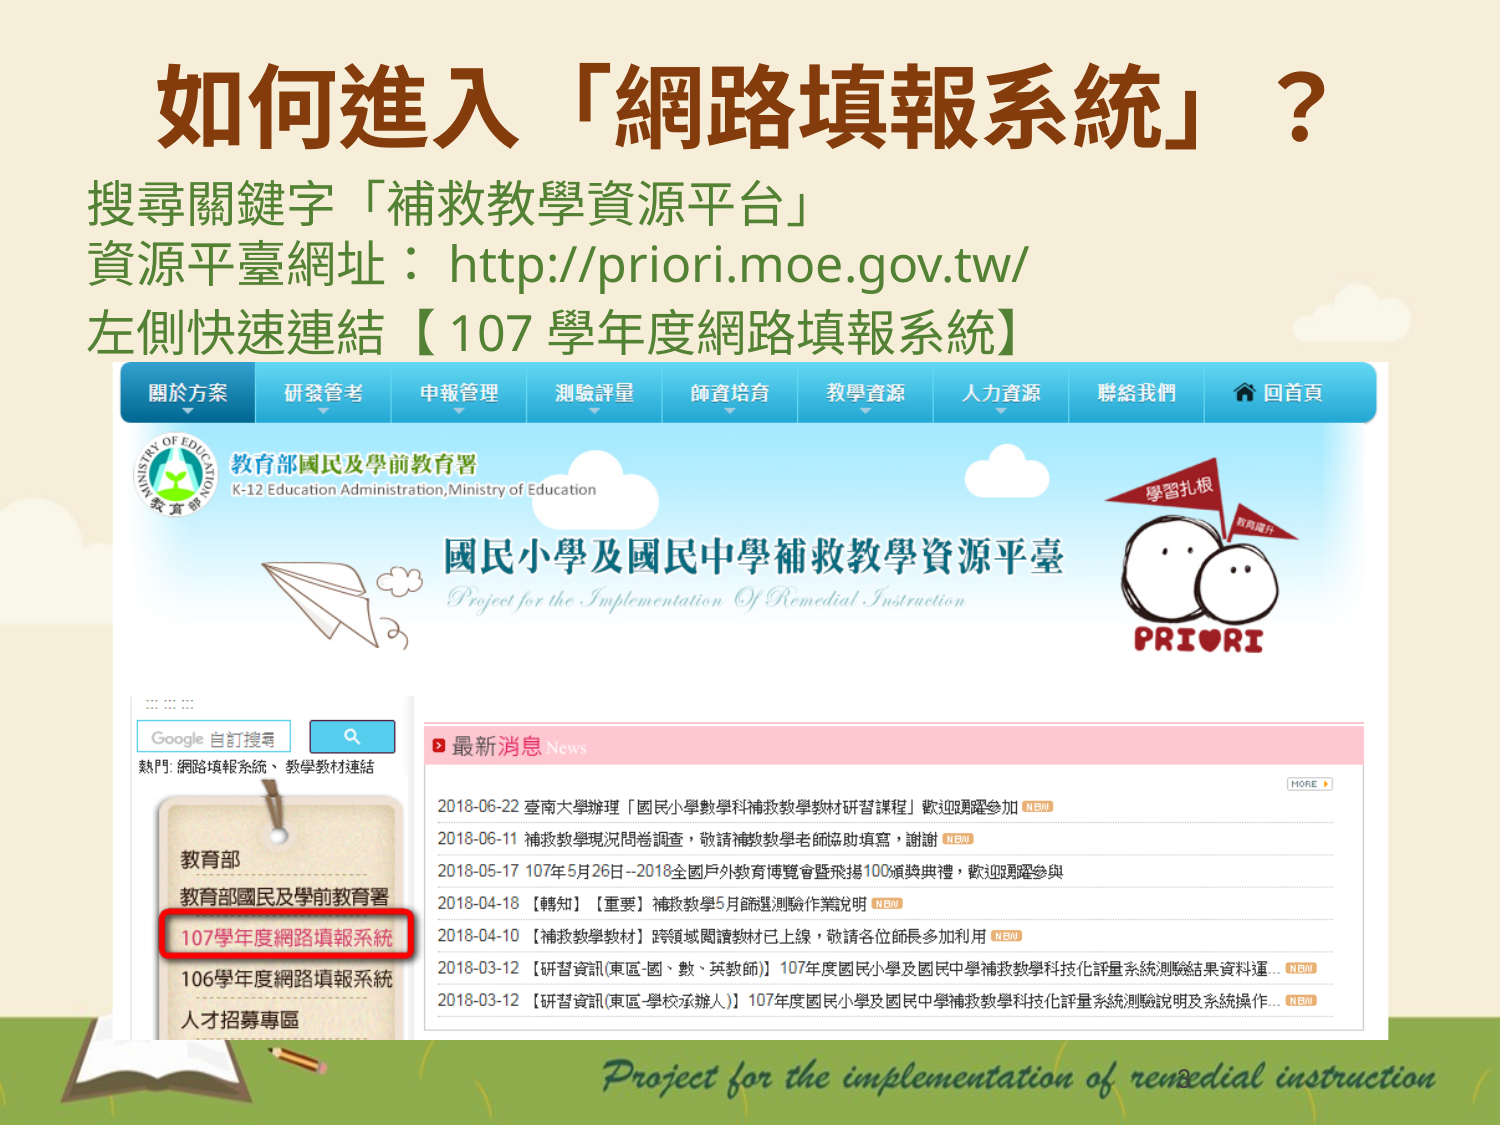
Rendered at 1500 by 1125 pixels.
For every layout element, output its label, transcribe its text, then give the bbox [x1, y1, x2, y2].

text_box 搜尋關鍵字「補救教學資源平台」 資源平臺網址：http://priori.moe.gov.tw/ 左側快速連結【107學年度網路填報系統】 [72, 178, 1430, 369]
picture [112, 369, 1389, 1040]
title 如何進入「網路填報系統」？ [13, 45, 1491, 178]
text_box [1161, 1046, 1499, 1107]
